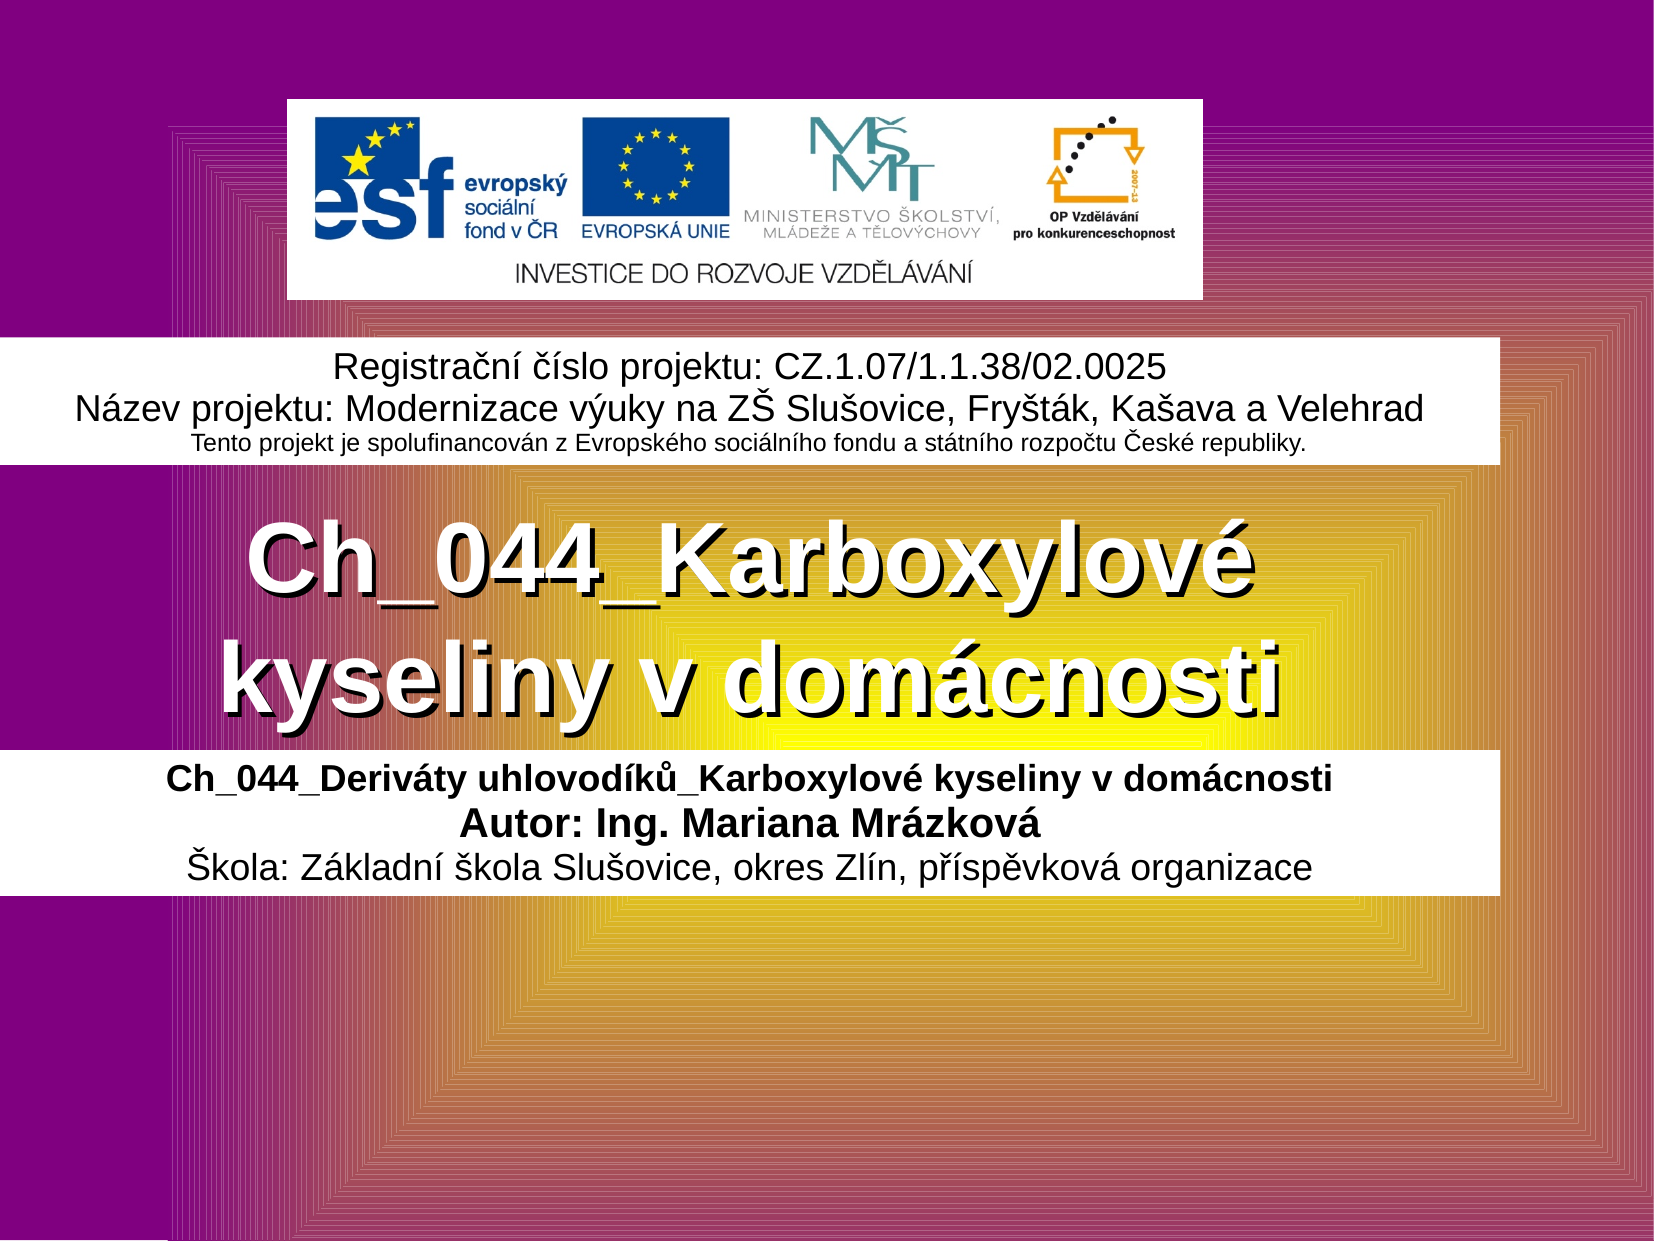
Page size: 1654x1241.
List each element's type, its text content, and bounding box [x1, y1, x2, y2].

text_box Ch_044_Deriváty uhlovodíků_Karboxylové kyseliny v domácnosti Autor: Ing. Mariana Mrázková Škola: Základní škola Slušovice, okres Zlín, příspěvková organizace [0, 750, 1501, 896]
picture [287, 99, 1203, 300]
text_box Registrační číslo projektu: CZ.1.07/1.1.38/02.0025 Název projektu: Modernizace výuky na ZŠ Slušovice, Fryšták, Kašava a Velehrad Tento projekt je spolufinancován z Evropského sociálního fondu a státního rozpočtu České republiky. [0, 337, 1501, 465]
title Ch_044_Karboxylové kyseliny v domácnosti [112, 484, 1388, 741]
